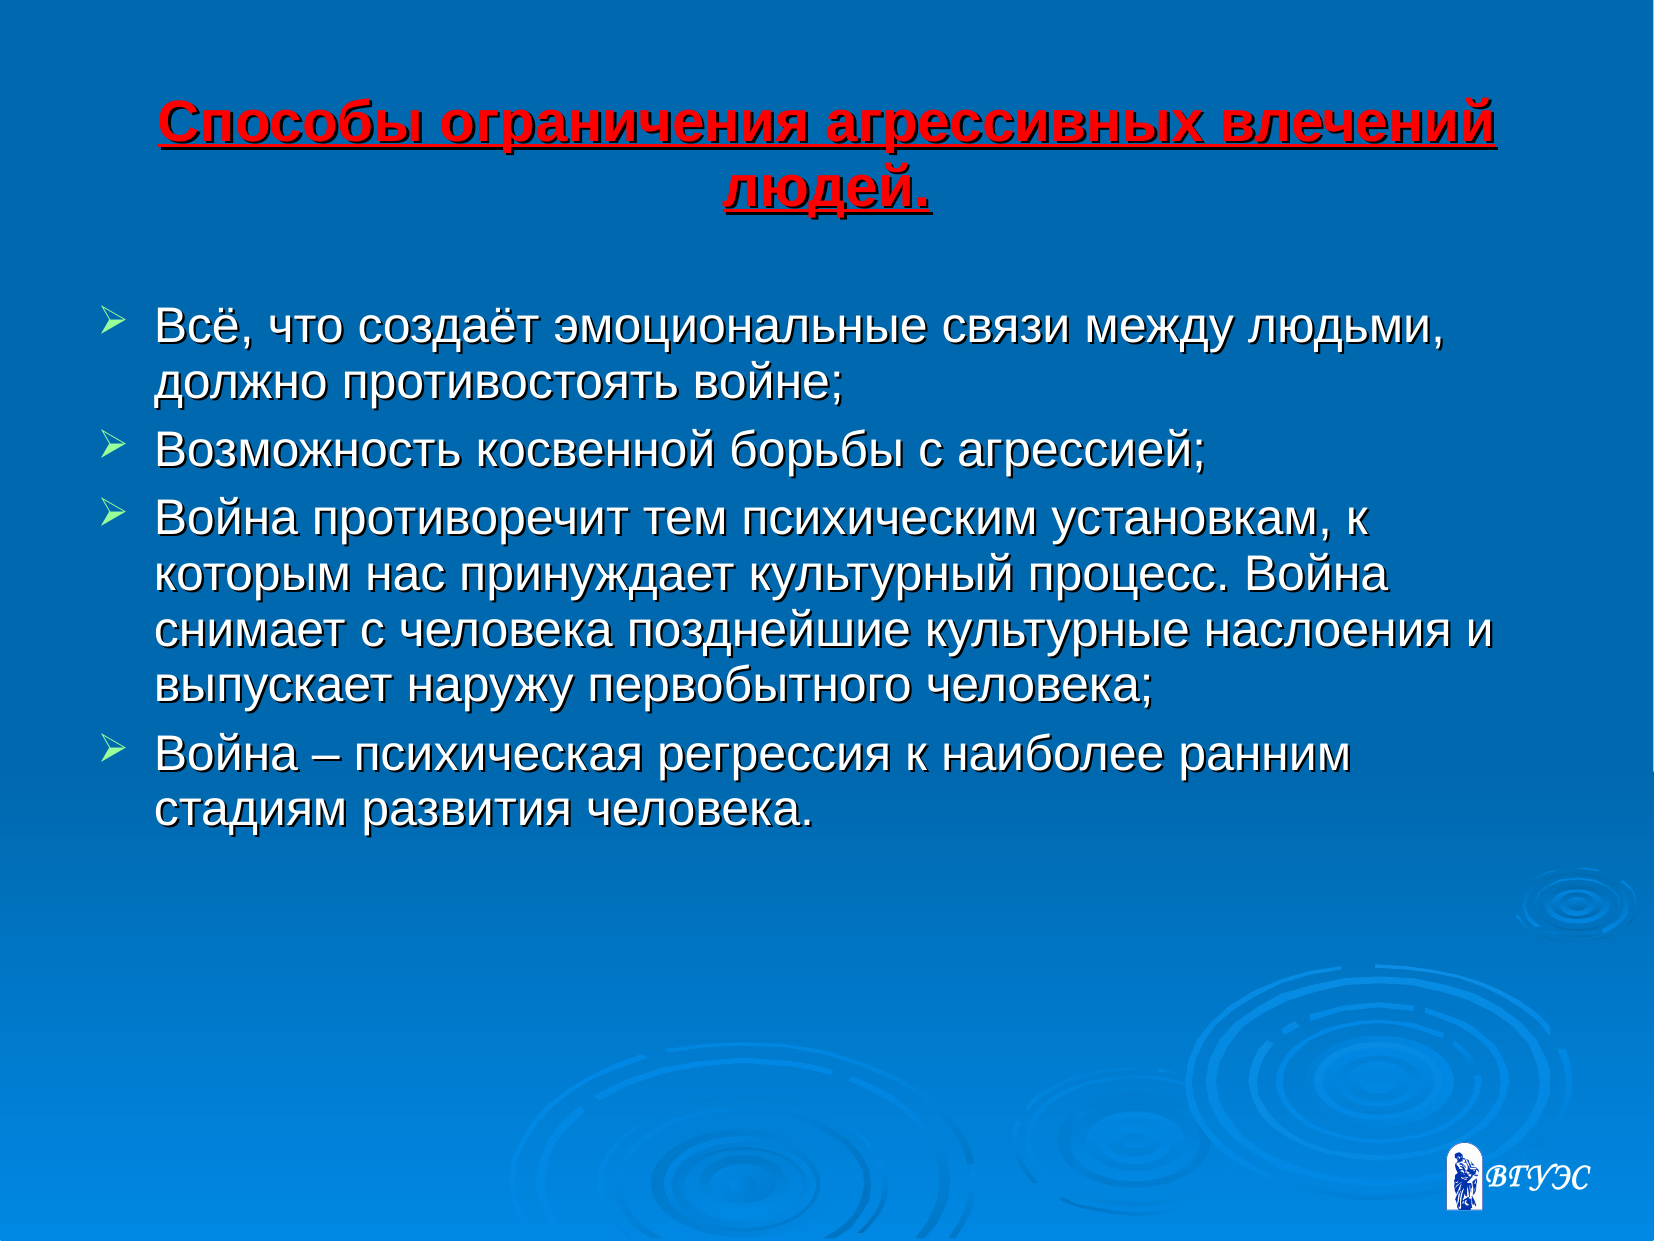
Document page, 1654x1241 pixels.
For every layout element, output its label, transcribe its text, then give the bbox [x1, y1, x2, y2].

picture [1446, 1142, 1592, 1211]
title Способы ограничения агрессивных влечений людей. [82, 50, 1571, 257]
list Всё, что создаёт эмоциональные связи между людьми, должно противостоять войне; Возможность косвенной борьбы с агрессией; Война противоречит тем психическим установкам, к которым нас принуждает культурный процесс. Война снимает с человека позднейшие культурные наслоения и выпускает наружу первобытного человека; Война – психическая регрессия к наиболее ранним стадиям развития человека. [82, 289, 1571, 1108]
